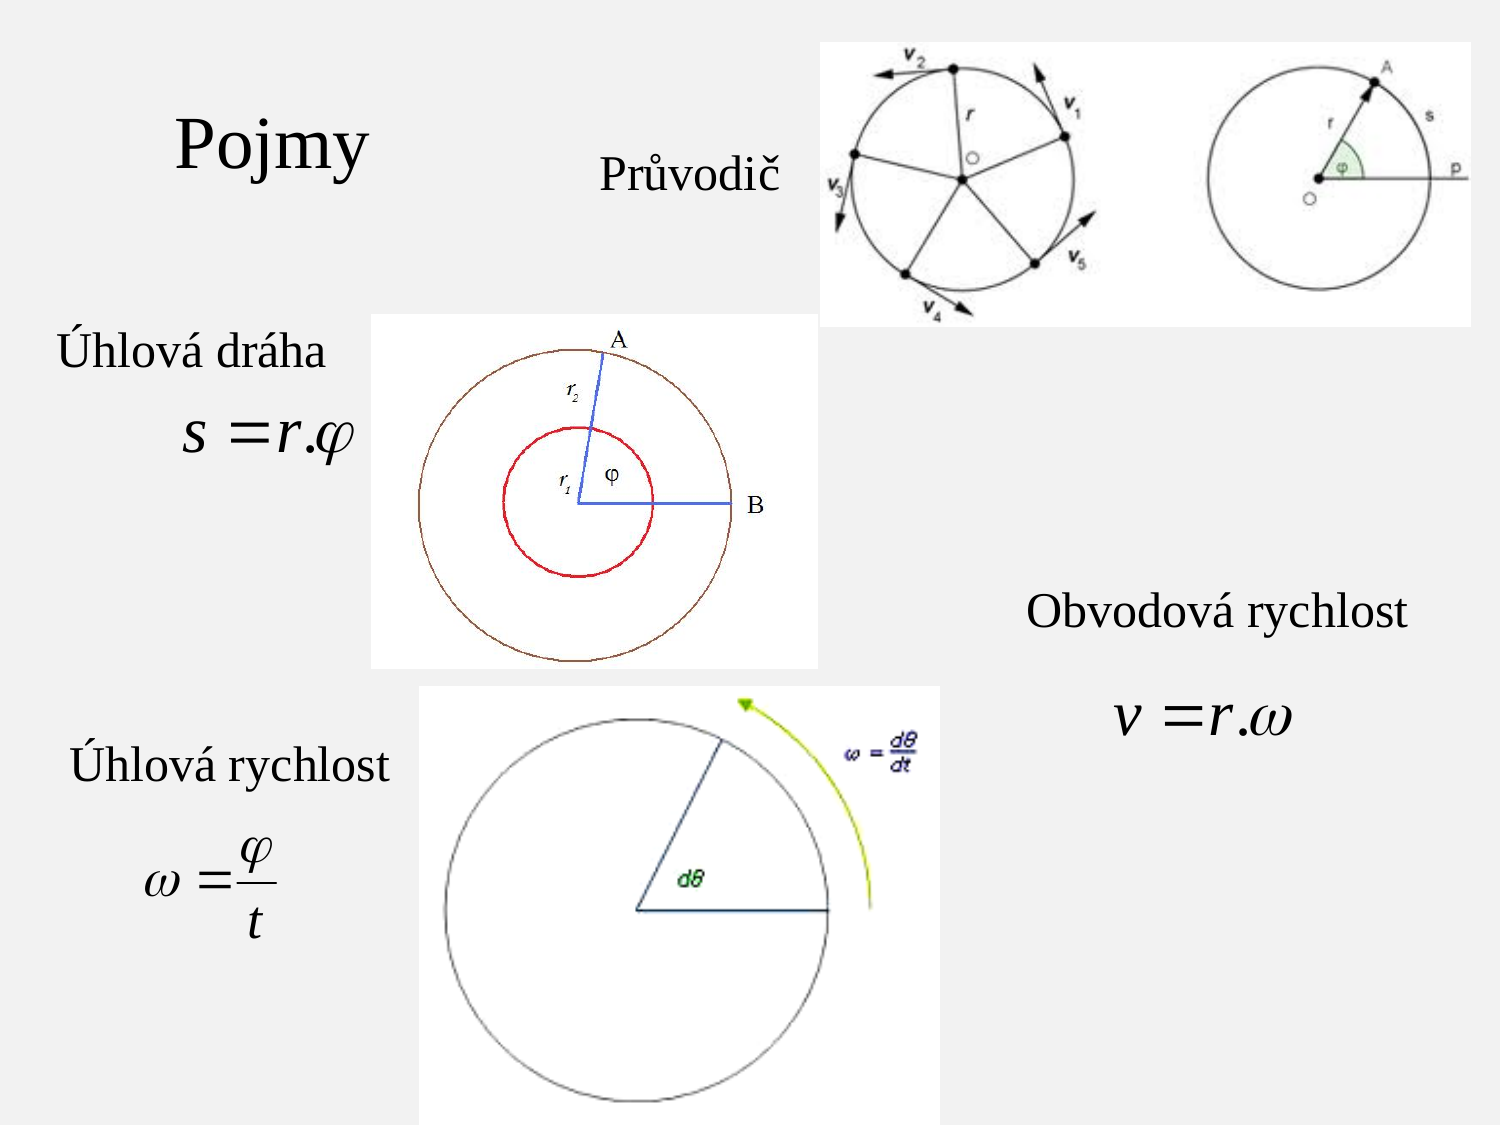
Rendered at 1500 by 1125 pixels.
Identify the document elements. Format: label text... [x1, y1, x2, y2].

picture [419, 686, 940, 1125]
text_box Obvodová rychlost [1011, 562, 1424, 646]
chart [135, 810, 290, 951]
text_box Průvodič [584, 125, 820, 208]
picture [371, 314, 818, 669]
text_box Úhlová rychlost [54, 716, 406, 799]
picture [820, 42, 1471, 327]
text_box Pojmy [159, 78, 420, 191]
chart [1104, 692, 1303, 752]
text_box Úhlová dráha [41, 302, 361, 386]
chart [171, 408, 367, 480]
